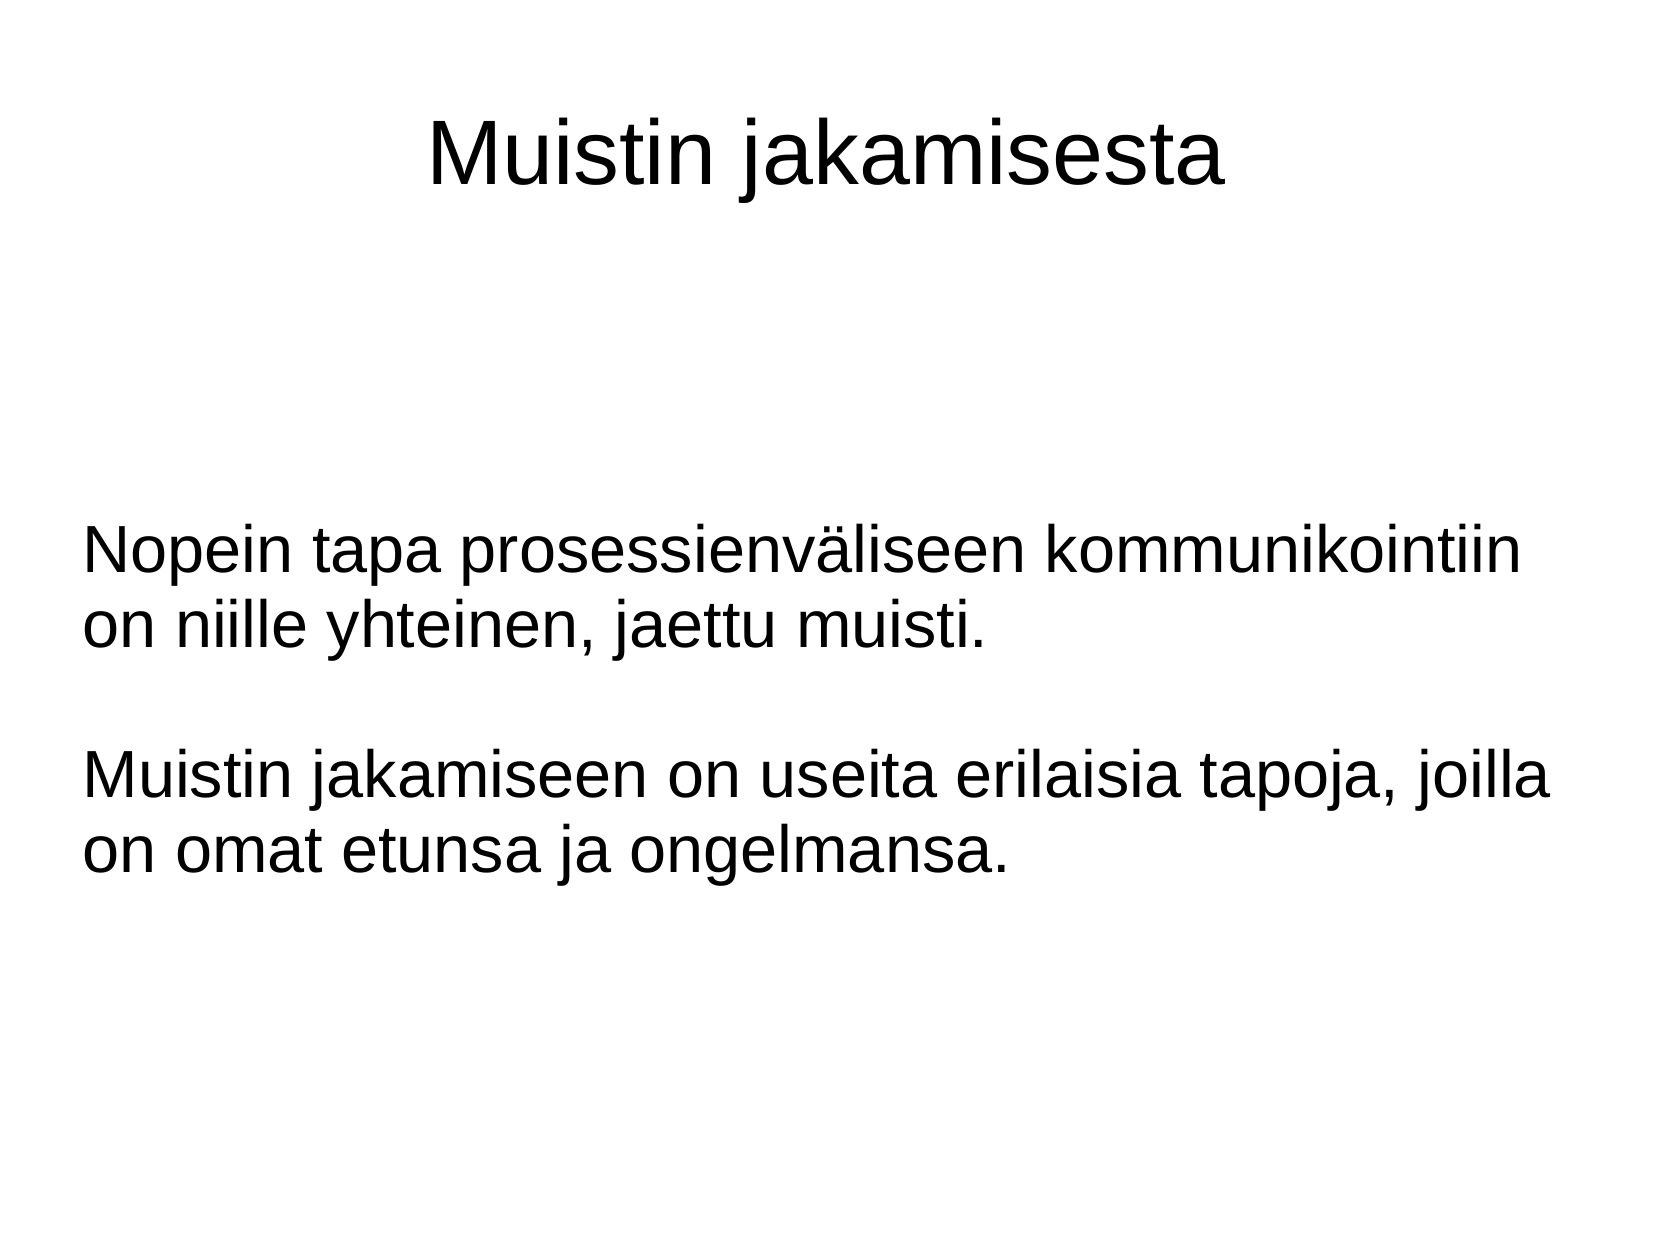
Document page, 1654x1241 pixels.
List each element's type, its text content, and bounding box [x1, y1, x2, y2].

subtitle Nopein tapa prosessienväliseen kommunikointiin on niille yhteinen, jaettu muisti. Muistin jakamiseen on useita erilaisia tapoja, joilla on omat etunsa ja ongelmansa. [82, 297, 1571, 1102]
title Muistin jakamisesta [82, 56, 1571, 250]
